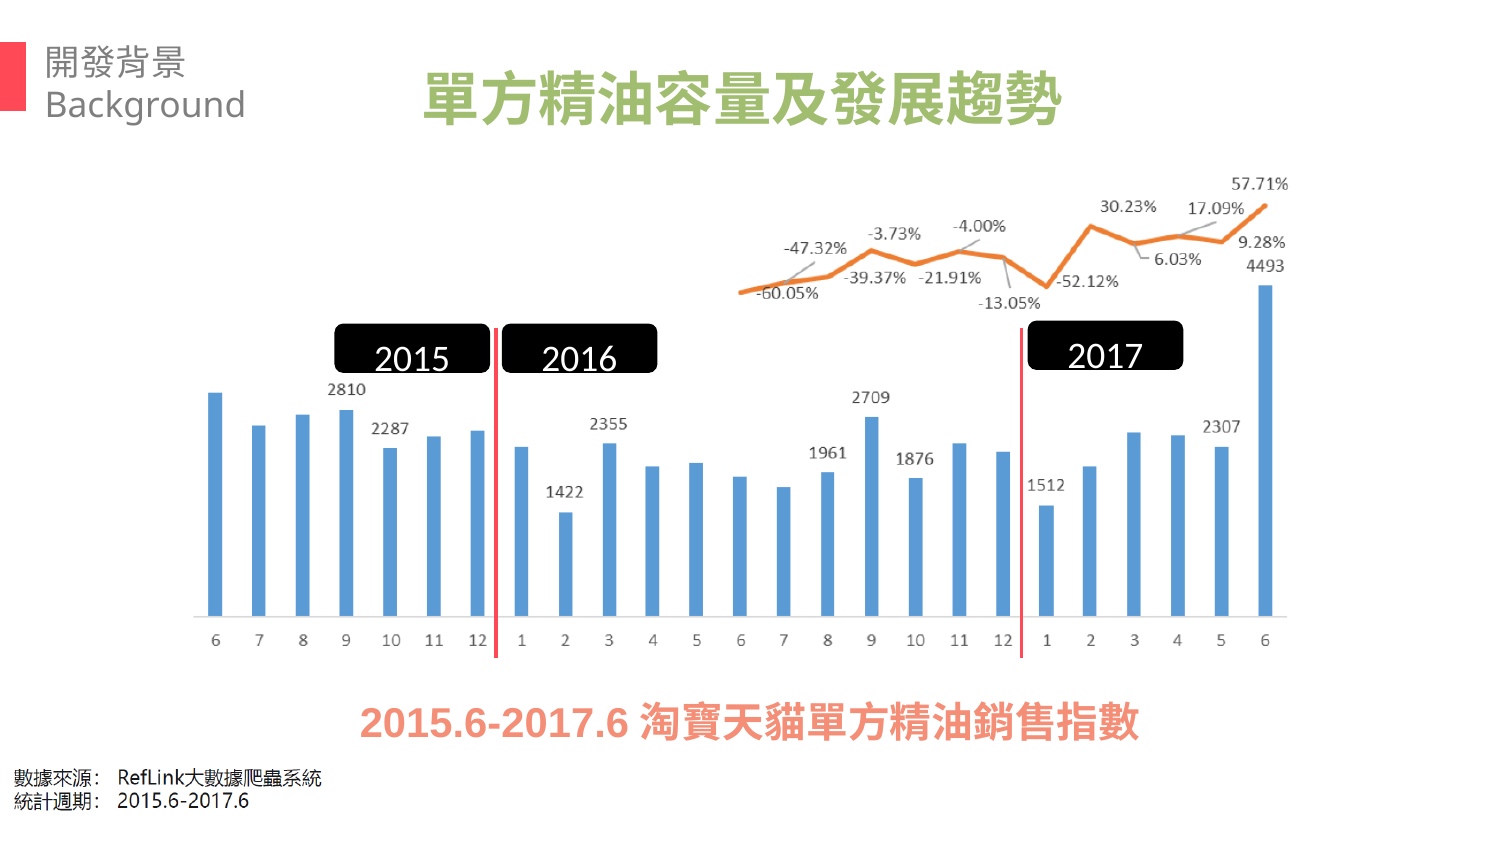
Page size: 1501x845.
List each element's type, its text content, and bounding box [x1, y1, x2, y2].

text_box 2016 [502, 324, 657, 372]
text_box 單方精油容量及發展趨勢 [421, 48, 1079, 133]
text_box 2017 [1028, 321, 1183, 369]
text_box 2015 [335, 324, 490, 372]
text_box 2015.6-2017.6淘寶天貓單方精油銷售指數 [359, 685, 1141, 744]
picture [183, 150, 1307, 669]
text_box 開發背景 Background [29, 32, 314, 134]
picture [8, 754, 340, 818]
